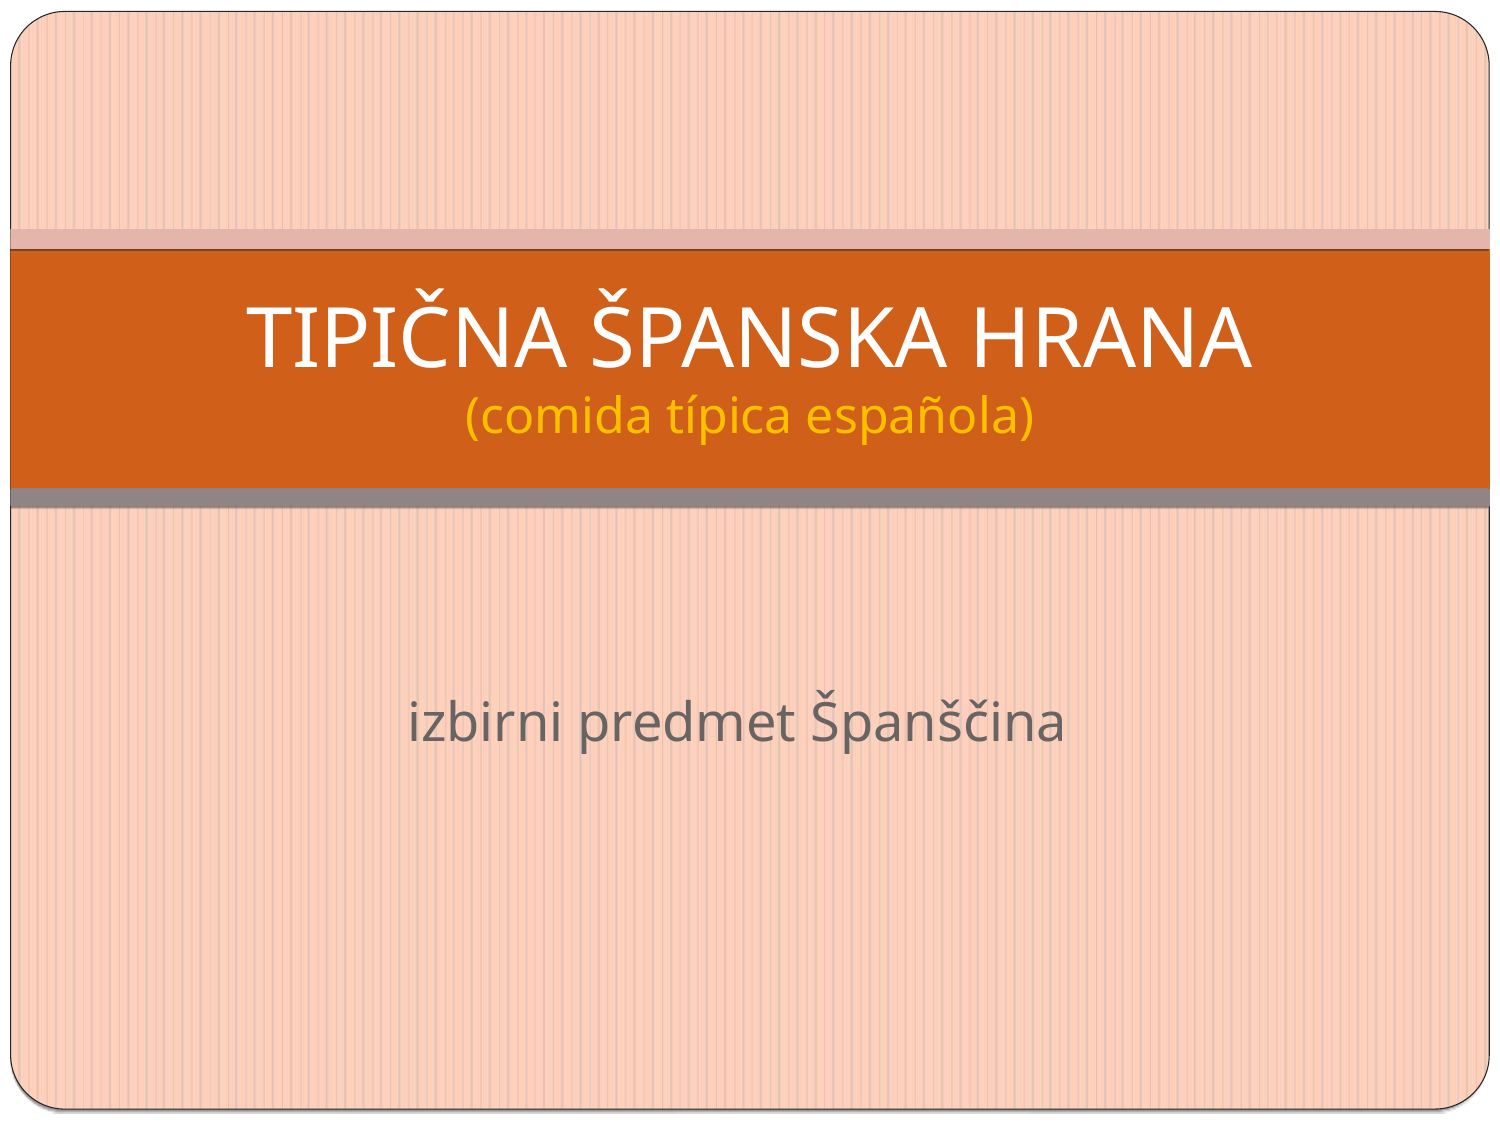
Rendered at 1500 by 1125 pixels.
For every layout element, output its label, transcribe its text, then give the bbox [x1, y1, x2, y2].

picture [12, 12, 1488, 229]
picture [12, 509, 1488, 1108]
title TIPIČNA ŠPANSKA HRANA (comida típica española) [75, 247, 1425, 489]
subtitle izbirni predmet Španščina [212, 525, 1263, 788]
